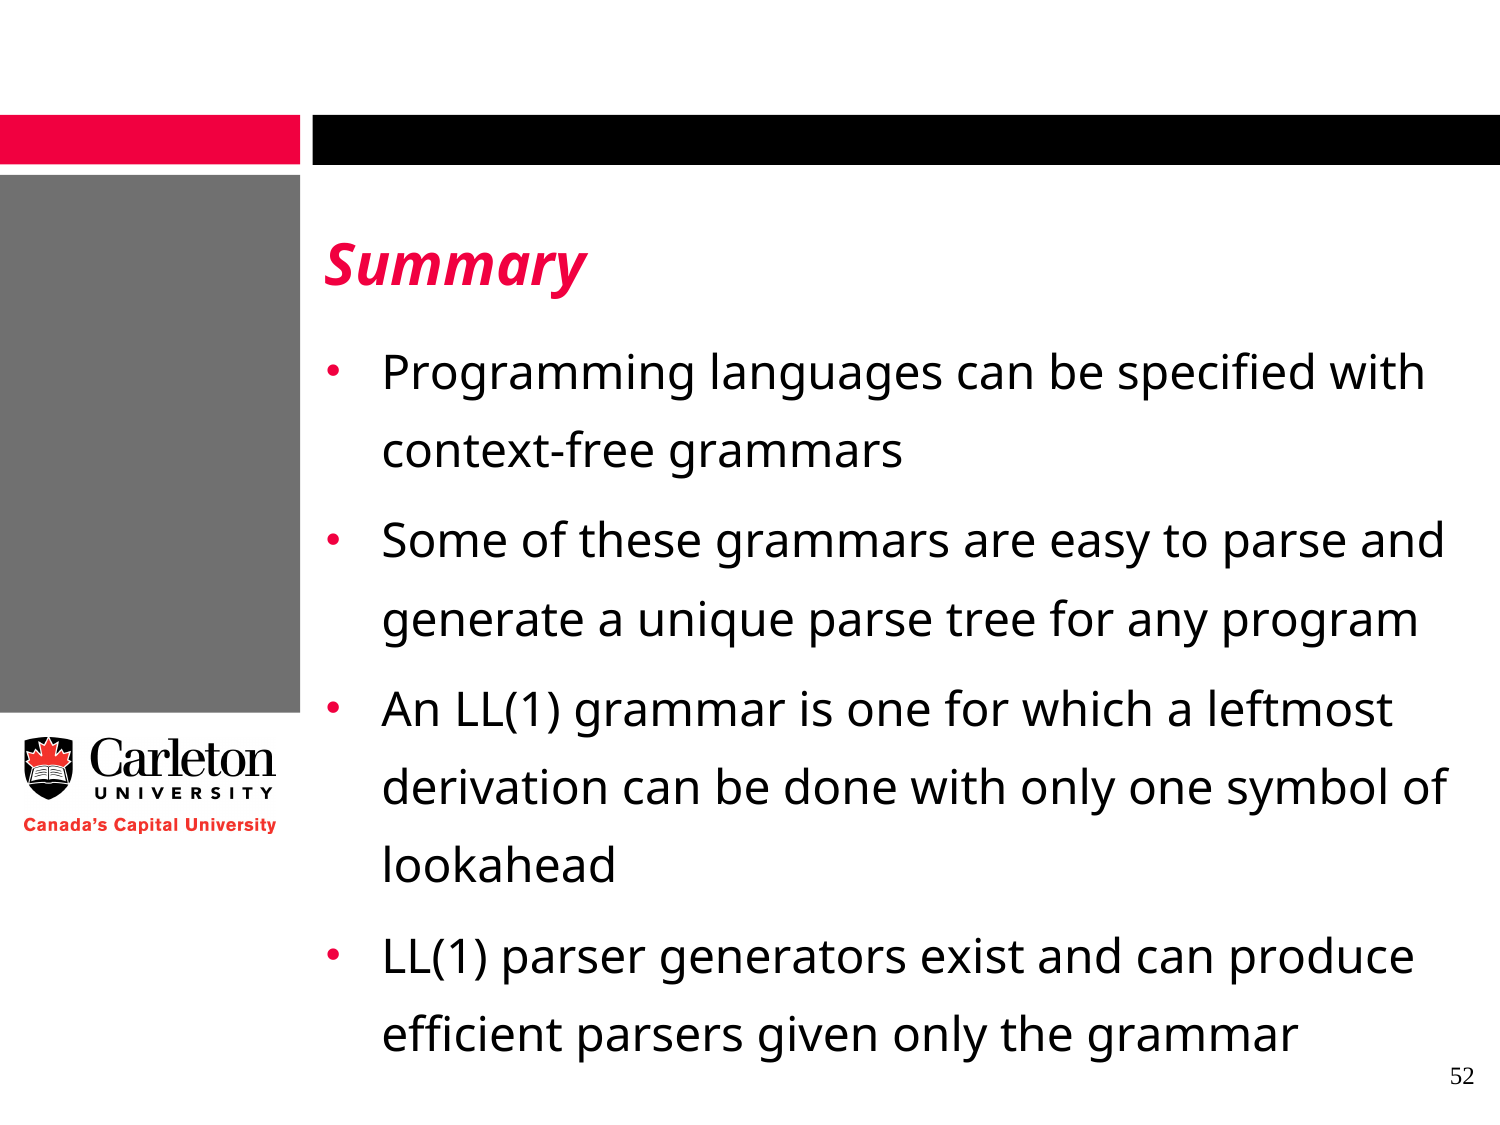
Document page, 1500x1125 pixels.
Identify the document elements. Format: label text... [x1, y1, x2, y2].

picture [24, 737, 276, 834]
title Summary [324, 187, 1450, 324]
list Programming languages can be specified with context-free grammars Some of these grammars are easy to parse and generate a unique parse tree for any program An LL(1) grammar is one for which a leftmost derivation can be done with only one symbol of lookahead LL(1) parser generators exist and can produce efficient parsers given only the grammar [324, 324, 1450, 1087]
